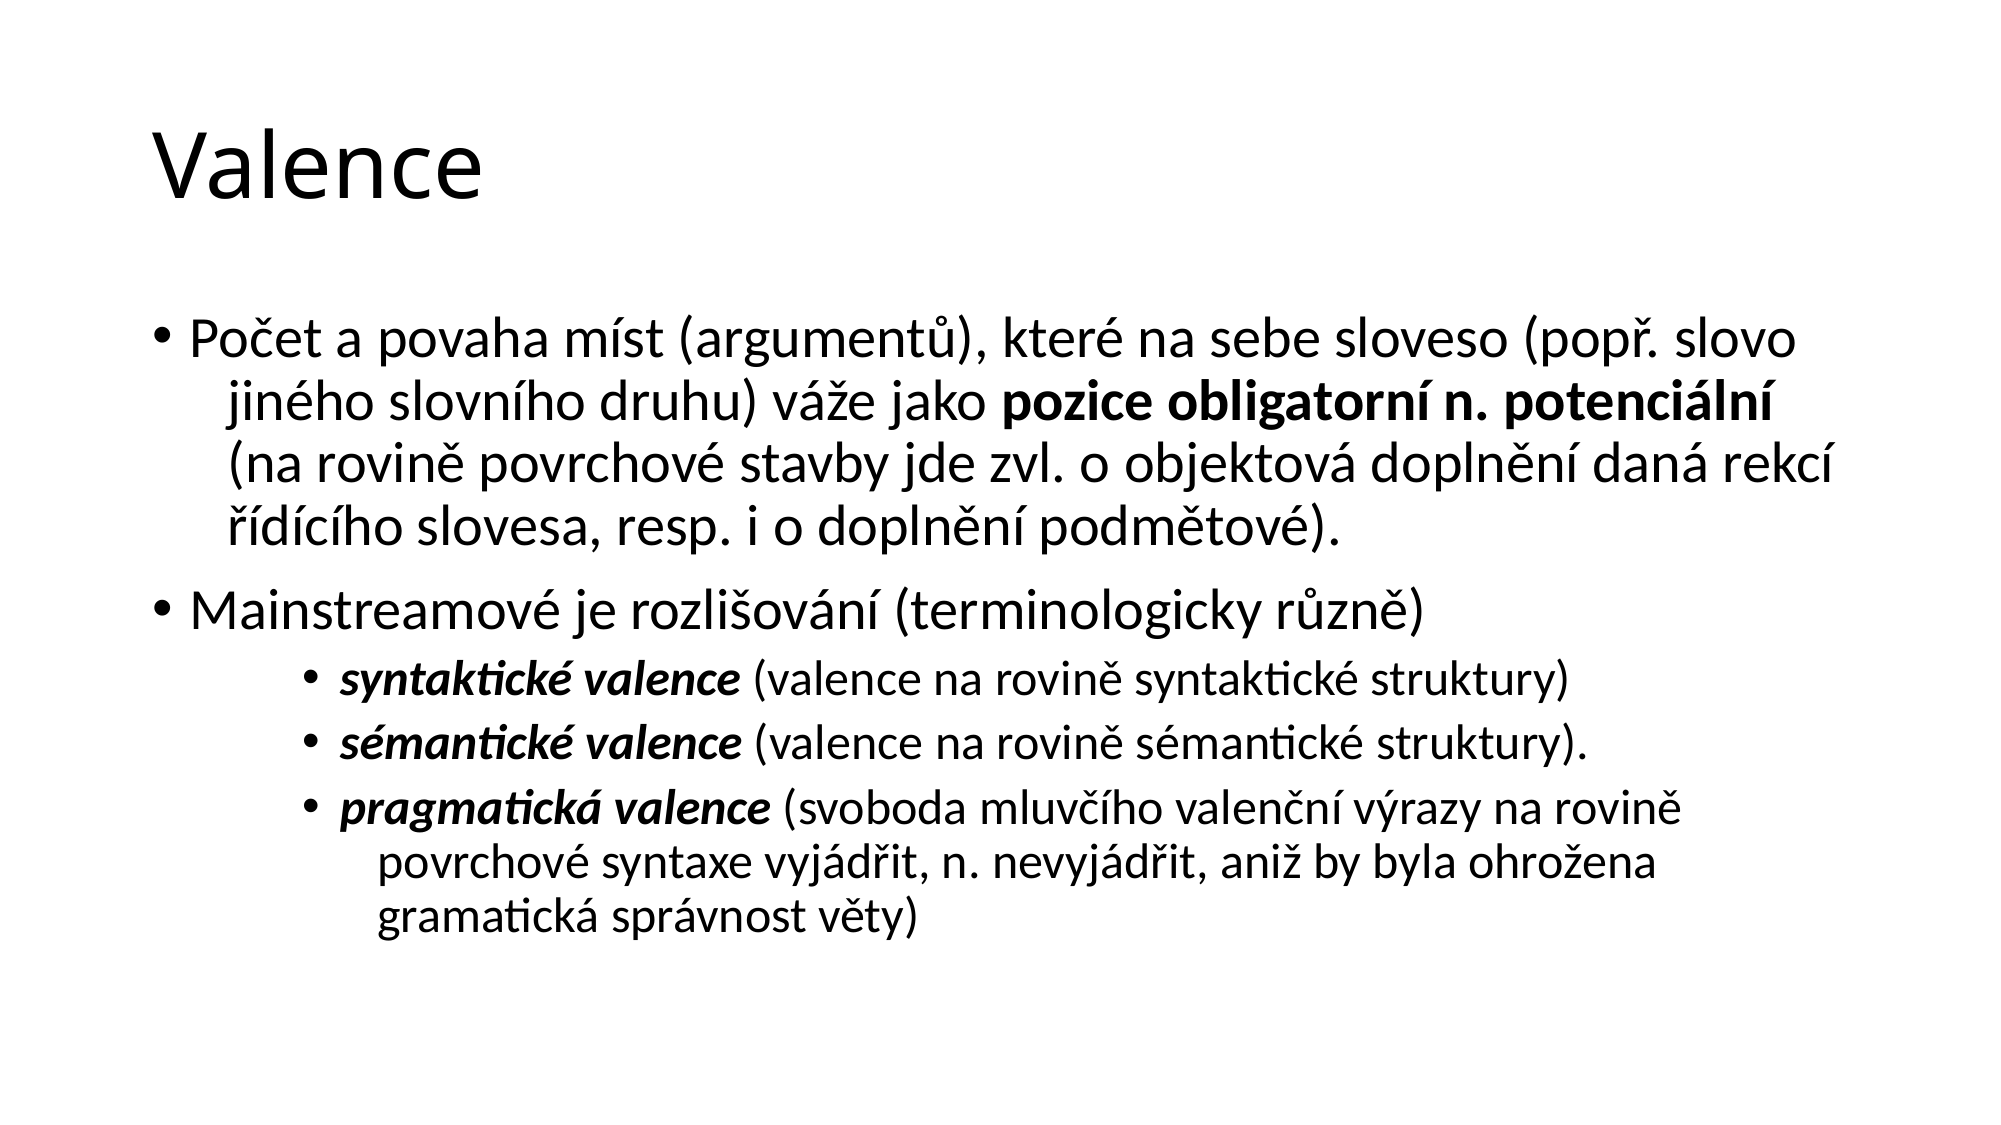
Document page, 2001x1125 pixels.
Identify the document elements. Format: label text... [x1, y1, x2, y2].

title Valence [137, 59, 1863, 278]
list Počet a povaha míst (argumentů), které na sebe sloveso (popř. slovo jiného slovního druhu) váže jako pozice obligatorní n. potenciální (na rovině povrchové stavby jde zvl. o objektová doplnění daná rekcí řídícího slovesa, resp. i o doplnění podmětové). Mainstreamové je rozlišování (terminologicky různě) syntaktické valence (valence na rovině syntaktické struktury) sémantické valence (valence na rovině sémantické struktury). pragmatická valence (svoboda mluvčího valenční výrazy na rovině povrchové syntaxe vyjádřit, n. nevyjádřit, aniž by byla ohrožena gramatická správnost věty) [137, 299, 1863, 1014]
